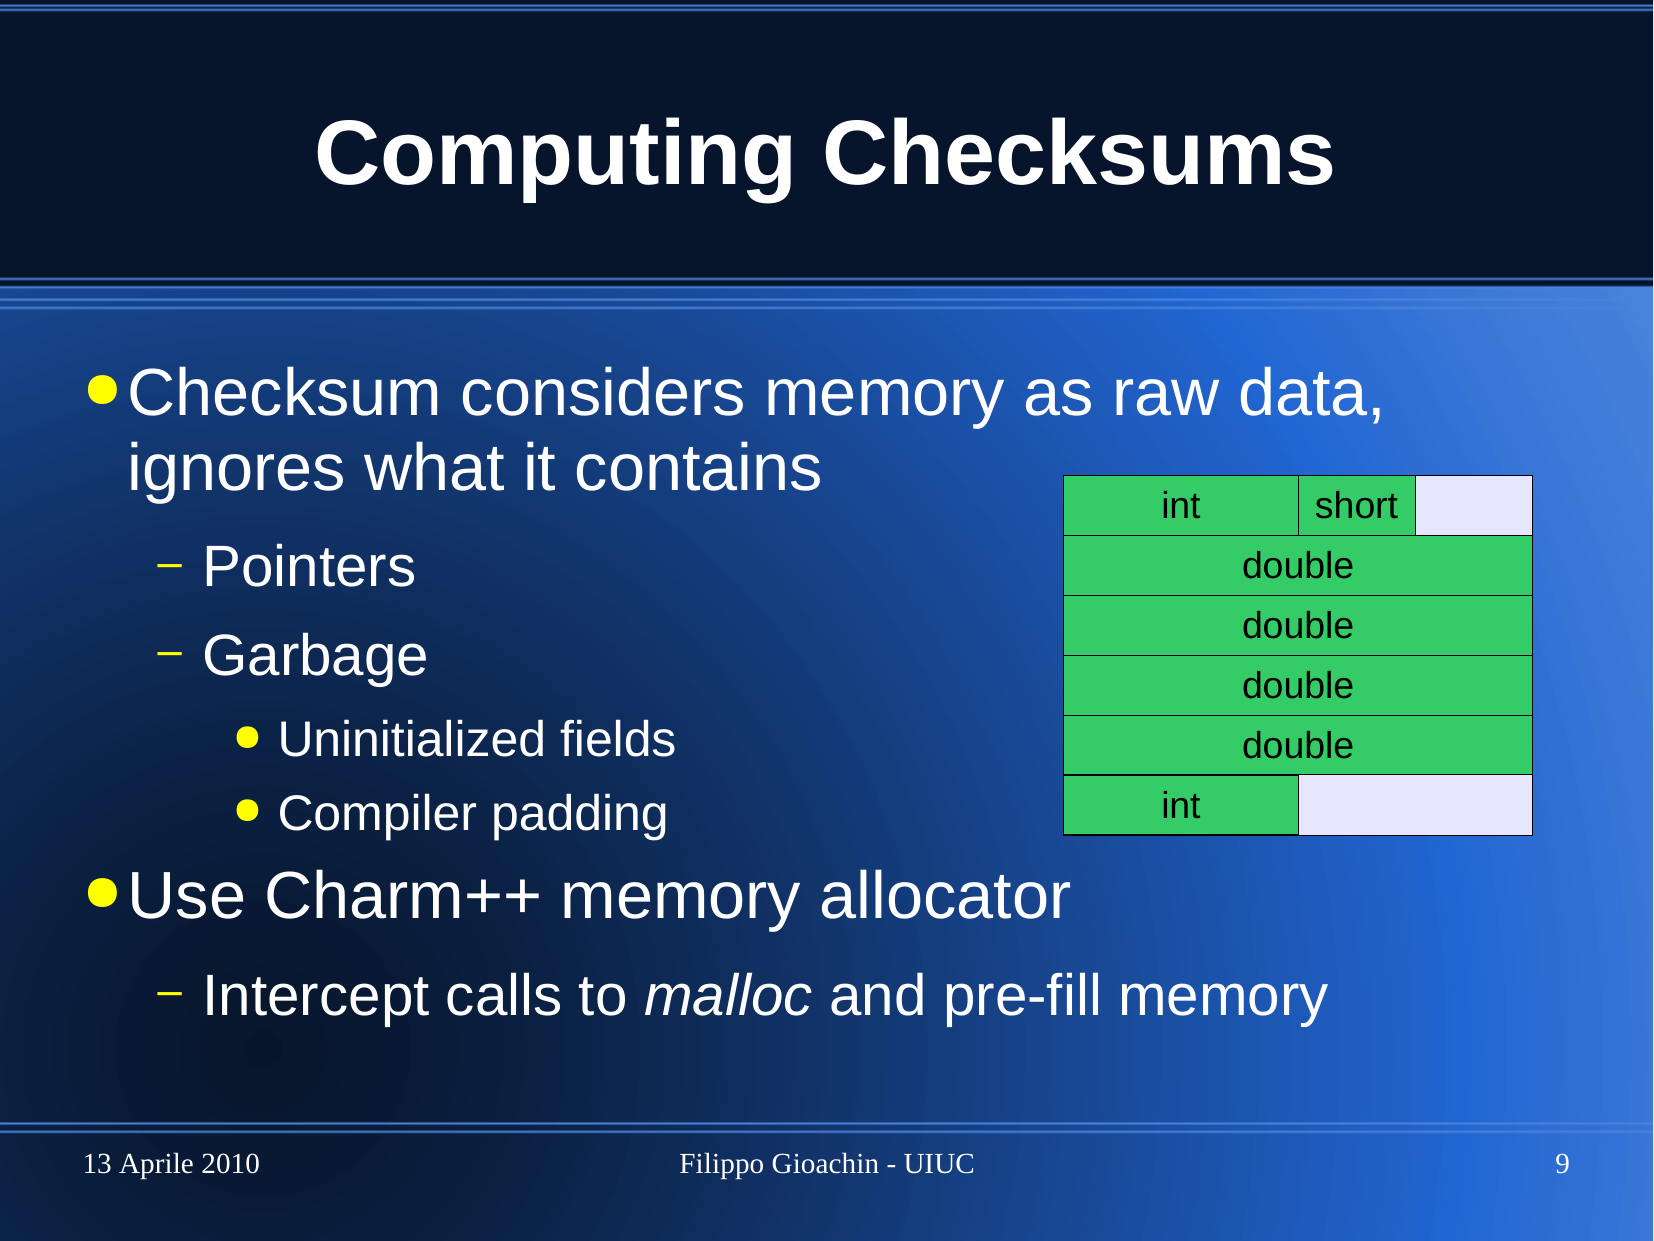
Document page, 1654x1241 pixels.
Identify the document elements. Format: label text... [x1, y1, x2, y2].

text_box double [1063, 655, 1533, 716]
title Computing Checksums [82, 56, 1571, 250]
text_box double [1063, 716, 1533, 775]
text_box [1063, 775, 1533, 836]
text_box int [1063, 475, 1298, 535]
picture [0, 0, 1654, 1241]
text_box [1416, 475, 1533, 535]
list Checksum considers memory as raw data, ignores what it contains Pointers Garbage Uninitialized fields Compiler padding Use Charm++ memory allocator Intercept calls to malloc and pre-fill memory [82, 355, 1571, 1160]
text_box double [1063, 596, 1533, 655]
text_box short [1298, 475, 1416, 535]
text_box int [1063, 775, 1299, 835]
text_box double [1063, 535, 1533, 596]
